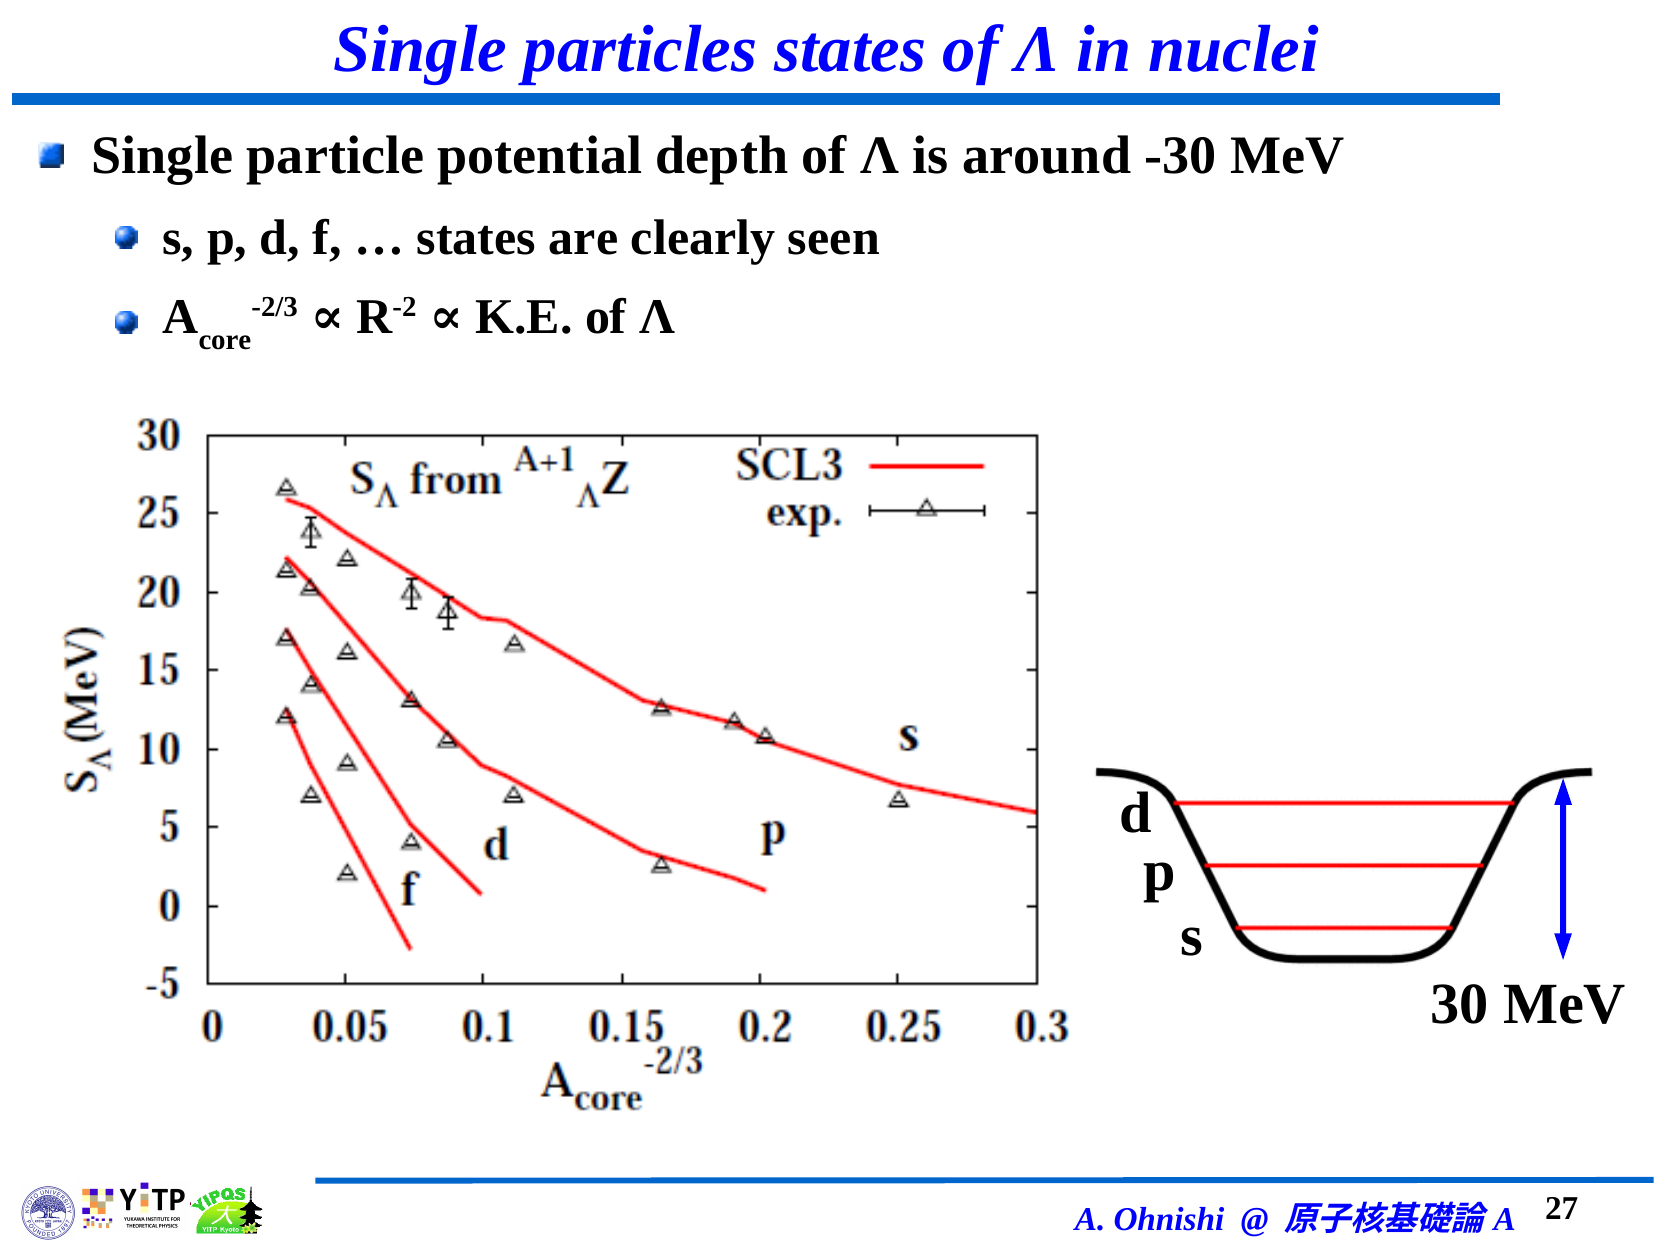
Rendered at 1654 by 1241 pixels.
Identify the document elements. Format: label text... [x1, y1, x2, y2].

picture [40, 401, 1599, 1123]
text_box p [1143, 838, 1176, 905]
picture [77, 1179, 263, 1234]
title Single particles states of Λ in nuclei [0, 0, 1654, 99]
list Single particle potential depth of Λ is around -30 MeV s, p, d, f, … states are clearly seen Acore-2/3 ∝ R-2 ∝ K.E. of Λ [20, 124, 1621, 1137]
text_box d [1119, 780, 1153, 847]
text_box 30 MeV [1430, 971, 1627, 1038]
picture [20, 1185, 76, 1241]
text_box s [1180, 903, 1204, 970]
